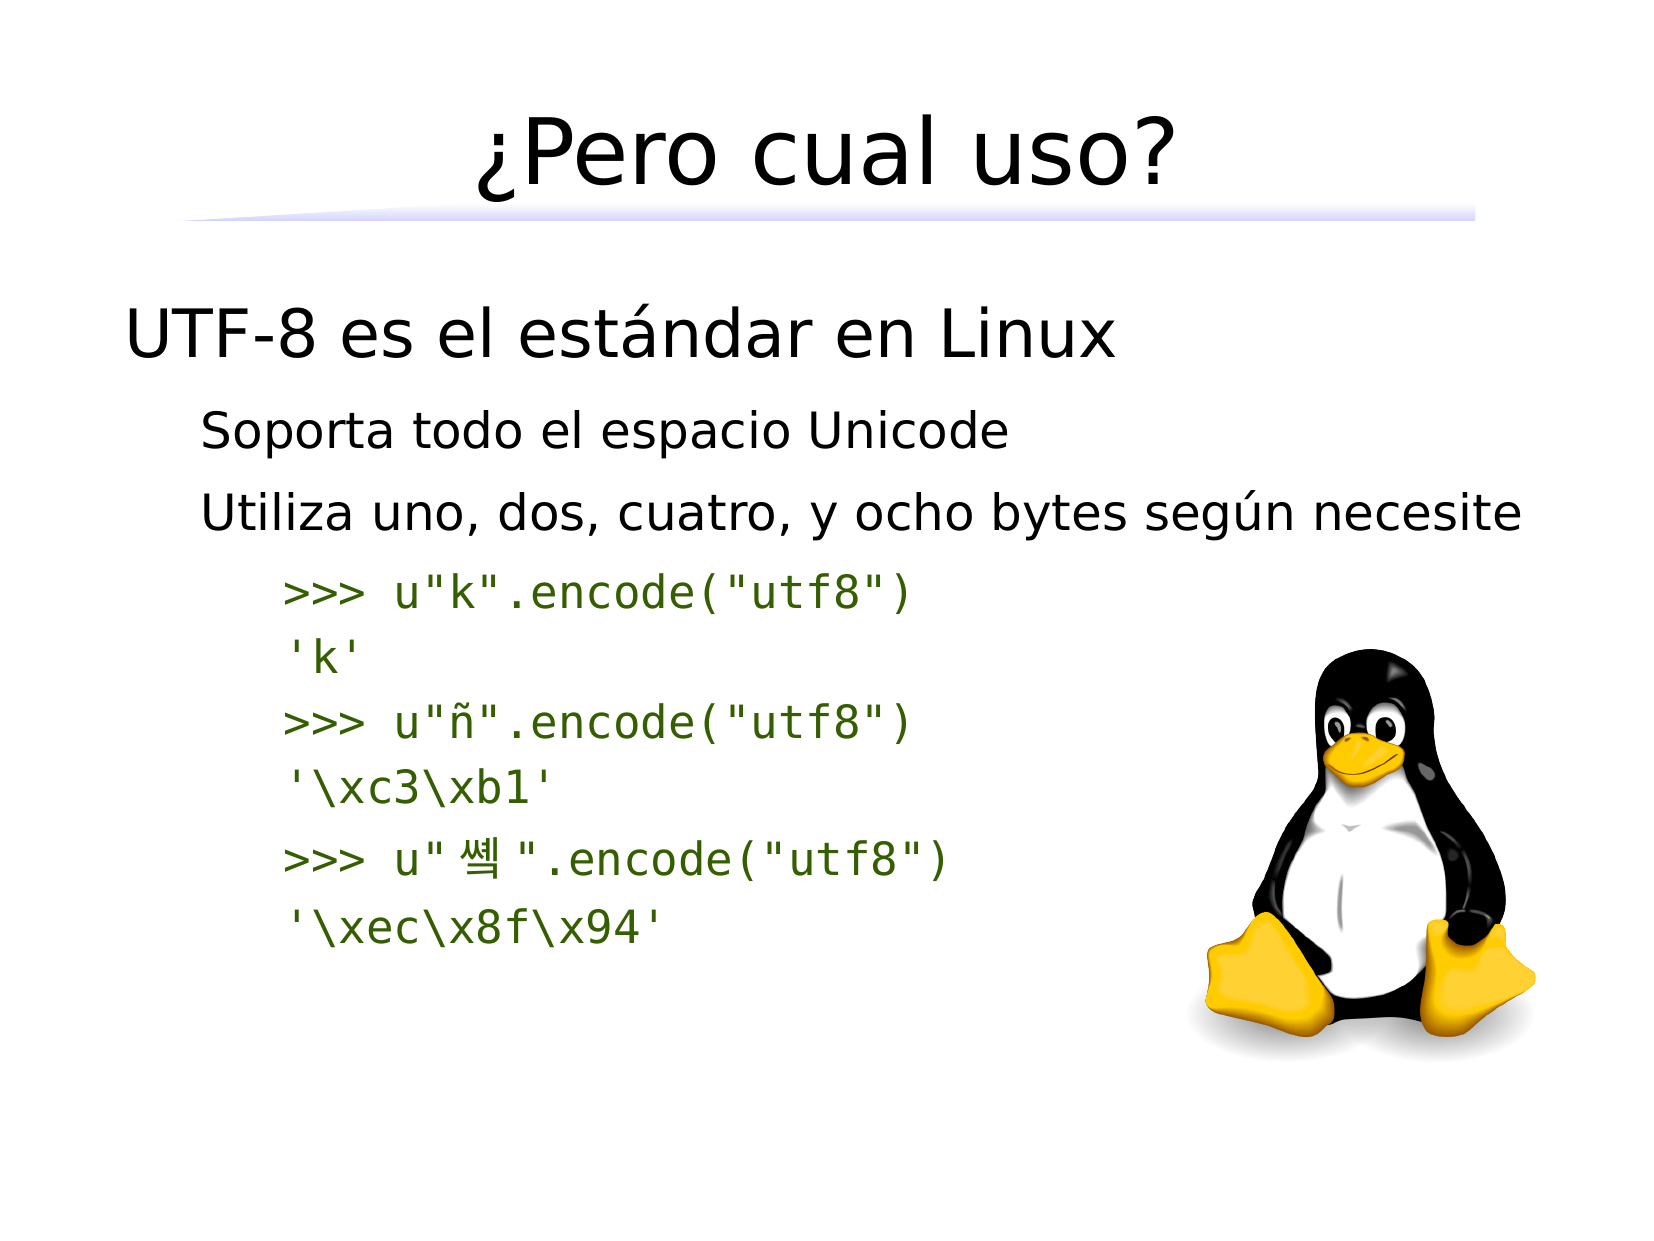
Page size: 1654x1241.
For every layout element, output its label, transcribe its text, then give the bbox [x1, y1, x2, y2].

list UTF-8 es el estándar en Linux Soporta todo el espacio Unicode Utiliza uno, dos, cuatro, y ocho bytes según necesite >>> u"k".encode("utf8") 'k' >>> u"ñ".encode("utf8") '\xc3\xb1' >>> u"쏔".encode("utf8") '\xec\x8f\x94' [106, 295, 1595, 1099]
picture [1184, 649, 1536, 1063]
title ¿Pero cual uso? [82, 56, 1571, 250]
